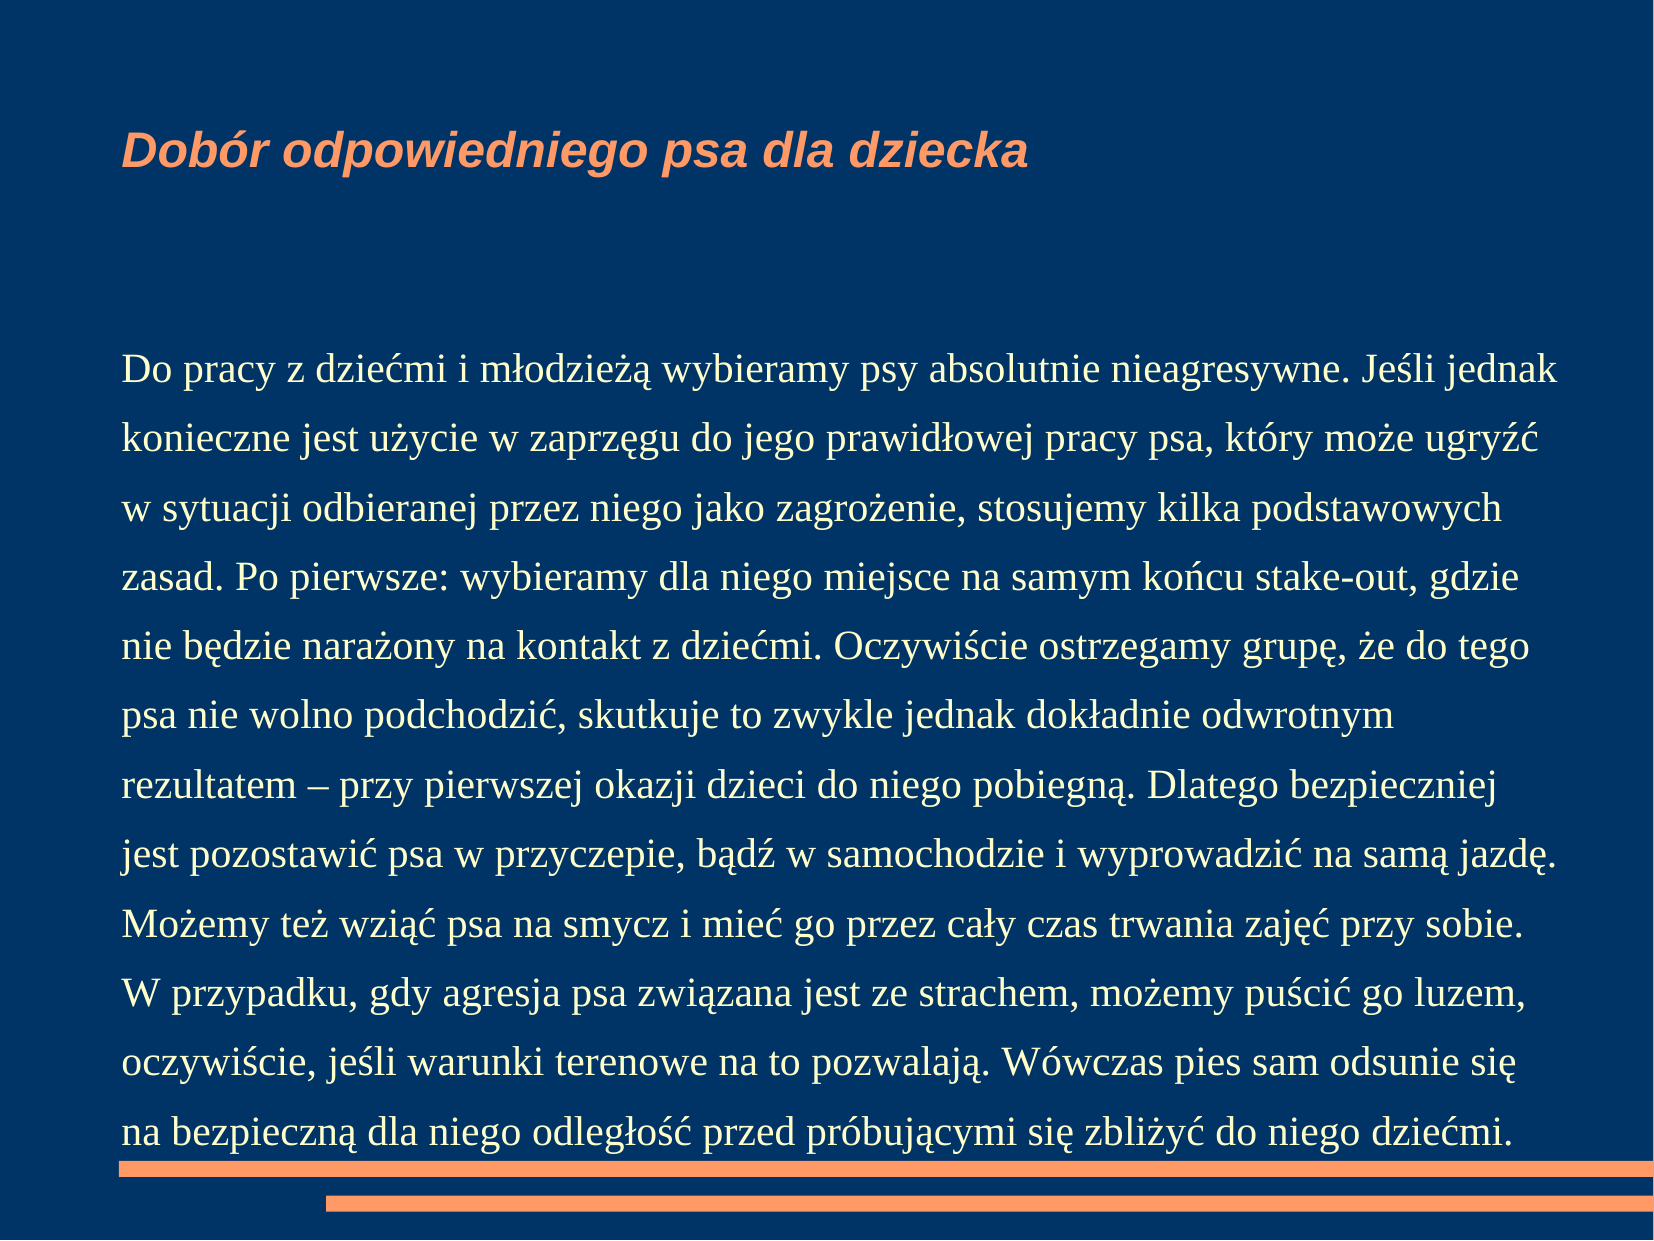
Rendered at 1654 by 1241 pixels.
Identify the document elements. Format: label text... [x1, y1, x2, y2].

title Dobór odpowiedniego psa dla dziecka [121, 46, 1534, 254]
list Do pracy z dziećmi i młodzieżą wybieramy psy absolutnie nieagresywne. Jeśli jednak konieczne jest użycie w zaprzęgu do jego prawidłowej pracy psa, który może ugryźć w sytuacji odbieranej przez niego jako zagrożenie, stosujemy kilka podstawowych zasad. Po pierwsze: wybieramy dla niego miejsce na samym końcu stake-out, gdzie nie będzie narażony na kontakt z dziećmi. Oczywiście ostrzegamy grupę, że do tego psa nie wolno podchodzić, skutkuje to zwykle jednak dokładnie odwrotnym rezultatem – przy pierwszej okazji dzieci do niego pobiegną. Dlatego bezpieczniej jest pozostawić psa w przyczepie, bądź w samochodzie i wyprowadzić na samą jazdę. Możemy też wziąć psa na smycz i mieć go przez cały czas trwania zajęć przy sobie. W przypadku, gdy agresja psa związana jest ze strachem, możemy puścić go luzem, oczywiście, jeśli warunki terenowe na to pozwalają. Wówczas pies sam odsunie się na bezpieczną dla niego odległość przed próbującymi się zbliżyć do niego dziećmi. [121, 322, 1561, 1145]
